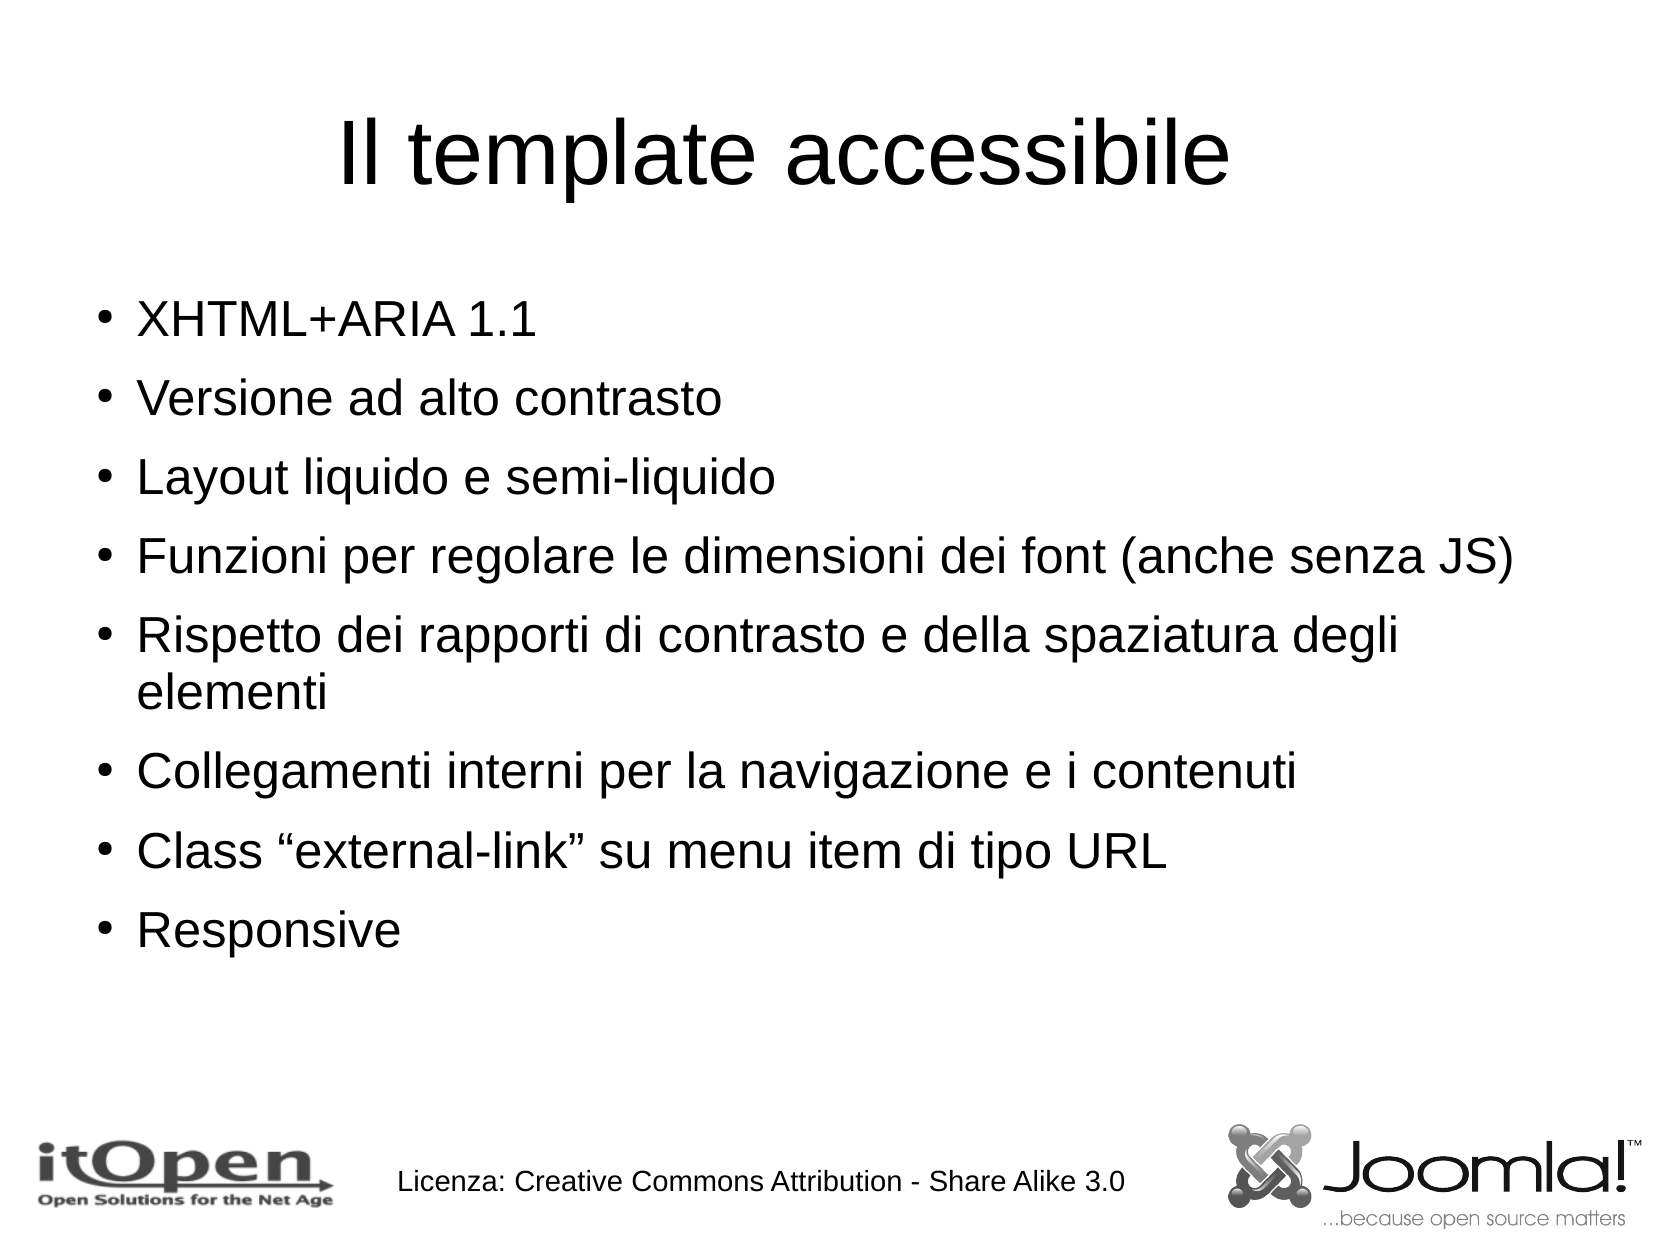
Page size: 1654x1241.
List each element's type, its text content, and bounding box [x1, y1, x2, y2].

list XHTML+ARIA 1.1 Versione ad alto contrasto Layout liquido e semi-liquido Funzioni per regolare le dimensioni dei font (anche senza JS) Rispetto dei rapporti di contrasto e della spaziatura degli elementi Collegamenti interni per la navigazione e i contenuti Class “external-link” su menu item di tipo URL Responsive [82, 290, 1538, 1010]
title Il template accessibile [41, 49, 1530, 257]
